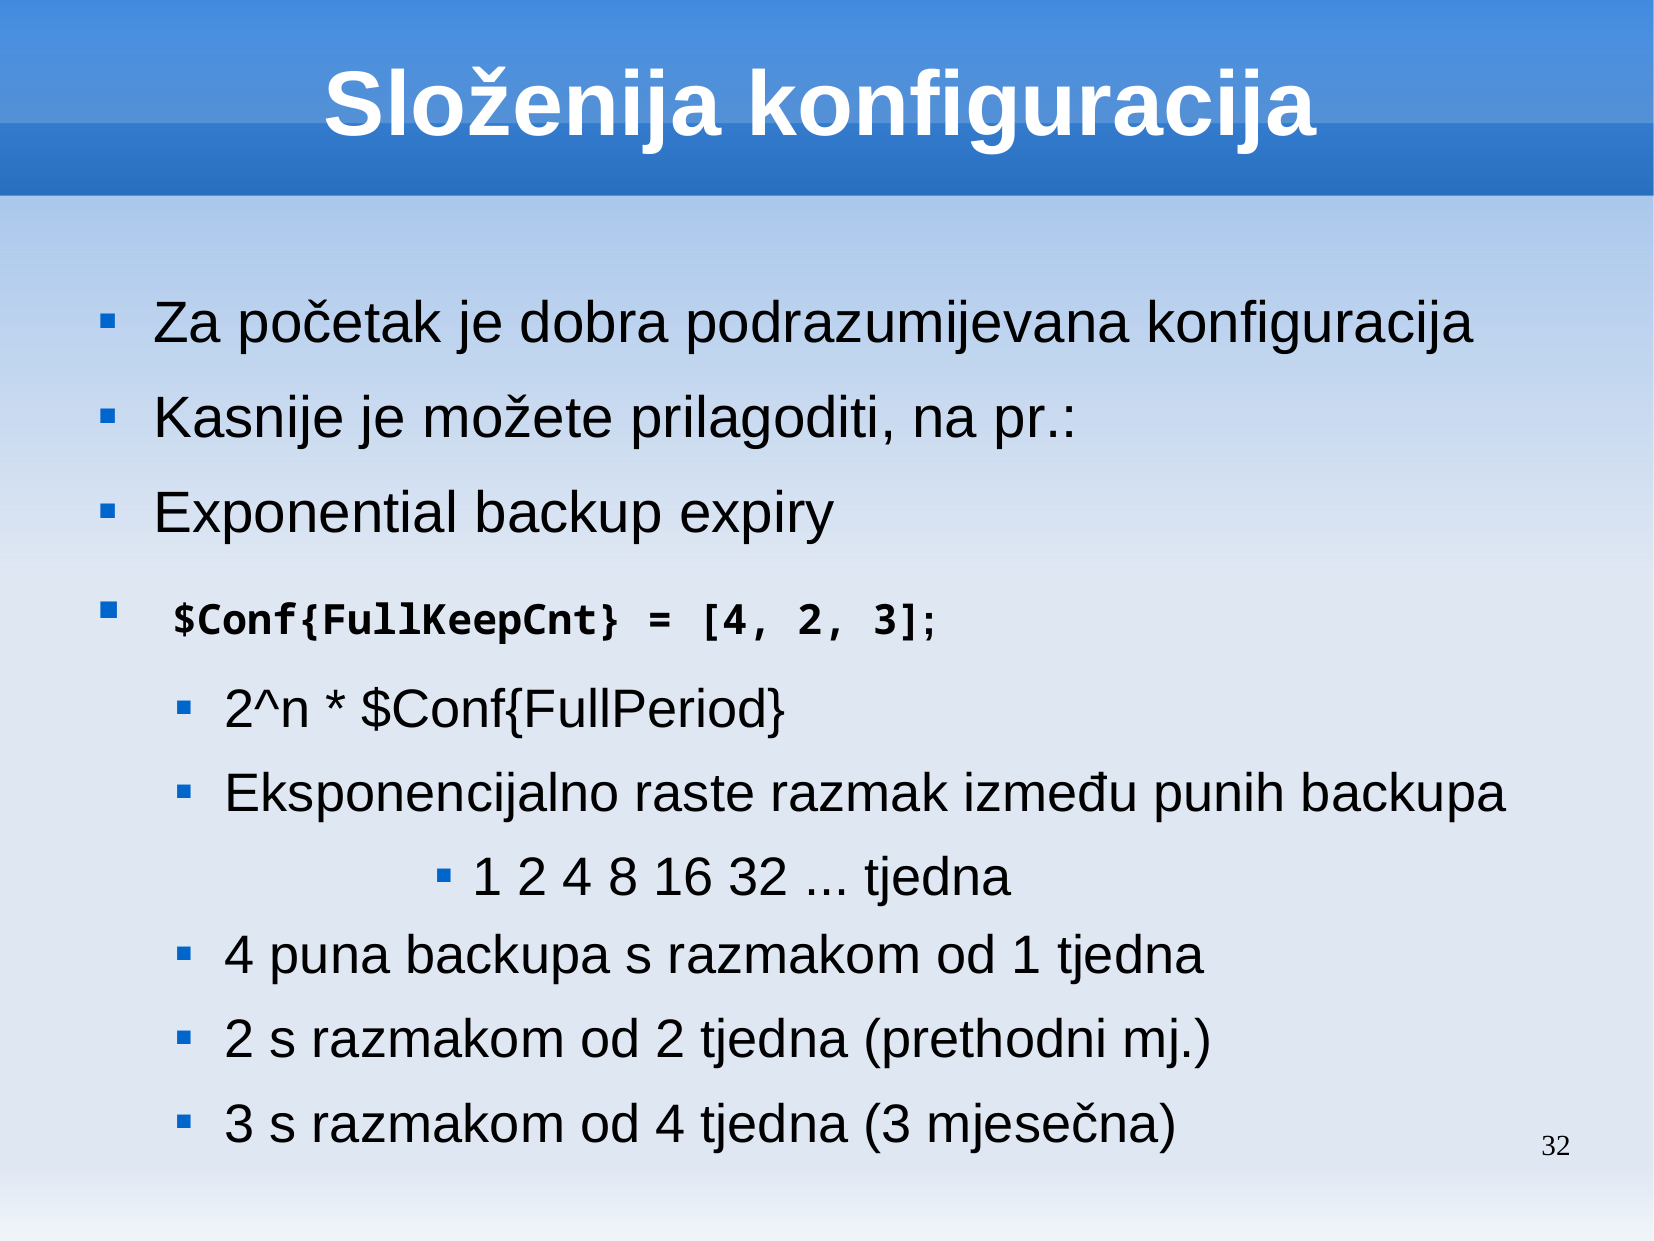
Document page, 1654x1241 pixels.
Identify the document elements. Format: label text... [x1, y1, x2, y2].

list Za početak je dobra podrazumijevana konfiguracija Kasnije je možete prilagoditi, na pr.: Exponential backup expiry $Conf{FullKeepCnt} = [4, 2, 3]; 2^n * $Conf{FullPeriod} Eksponencijalno raste razmak između punih backupa 1 2 4 8 16 32 ... tjedna 4 puna backupa s razmakom od 1 tjedna 2 s razmakom od 2 tjedna (prethodni mj.) 3 s razmakom od 4 tjedna (3 mjesečna) [82, 290, 1571, 1156]
picture [0, 0, 1654, 1241]
title Složenija konfiguracija [76, 7, 1565, 200]
